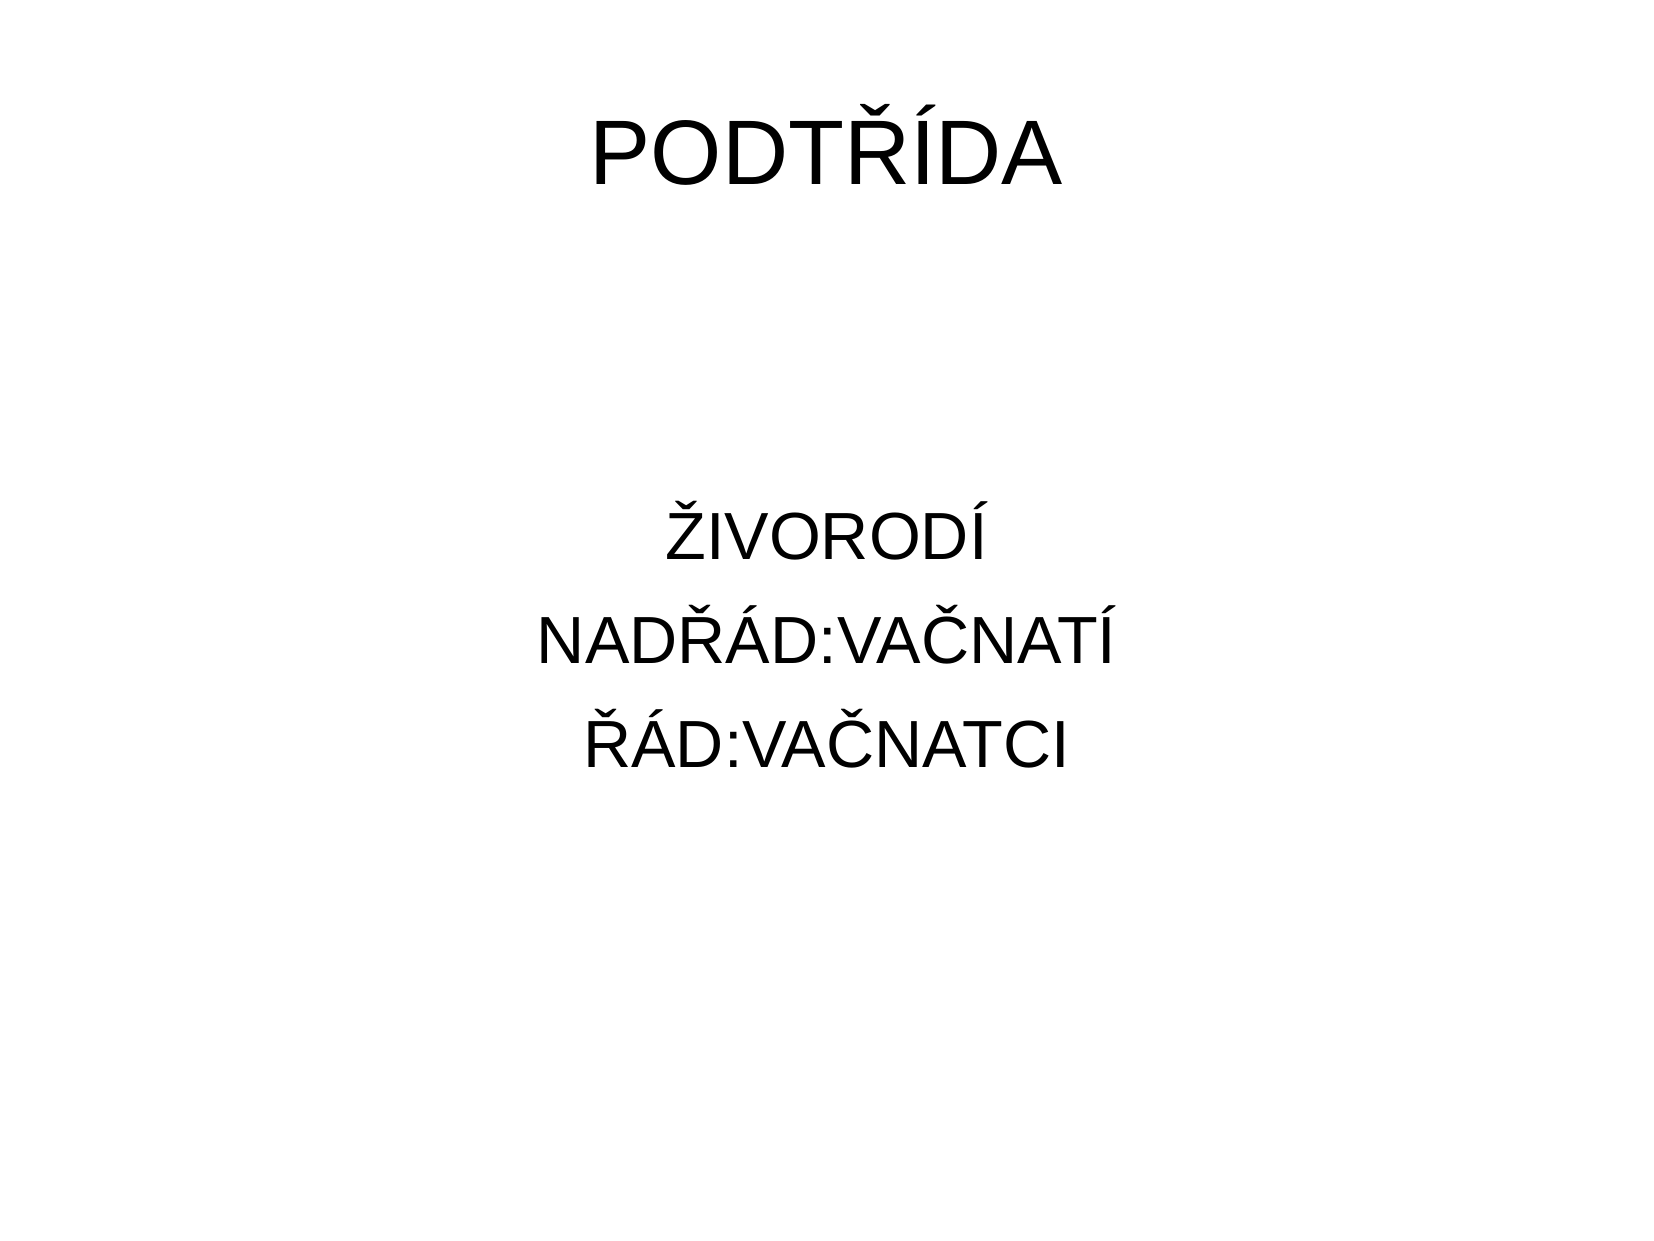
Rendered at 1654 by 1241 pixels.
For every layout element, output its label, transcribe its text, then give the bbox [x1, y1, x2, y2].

title PODTŘÍDA [82, 49, 1571, 257]
list ŽIVORODÍ NADŘÁD:VAČNATÍ ŘÁD:VAČNATCI [82, 290, 1571, 1109]
